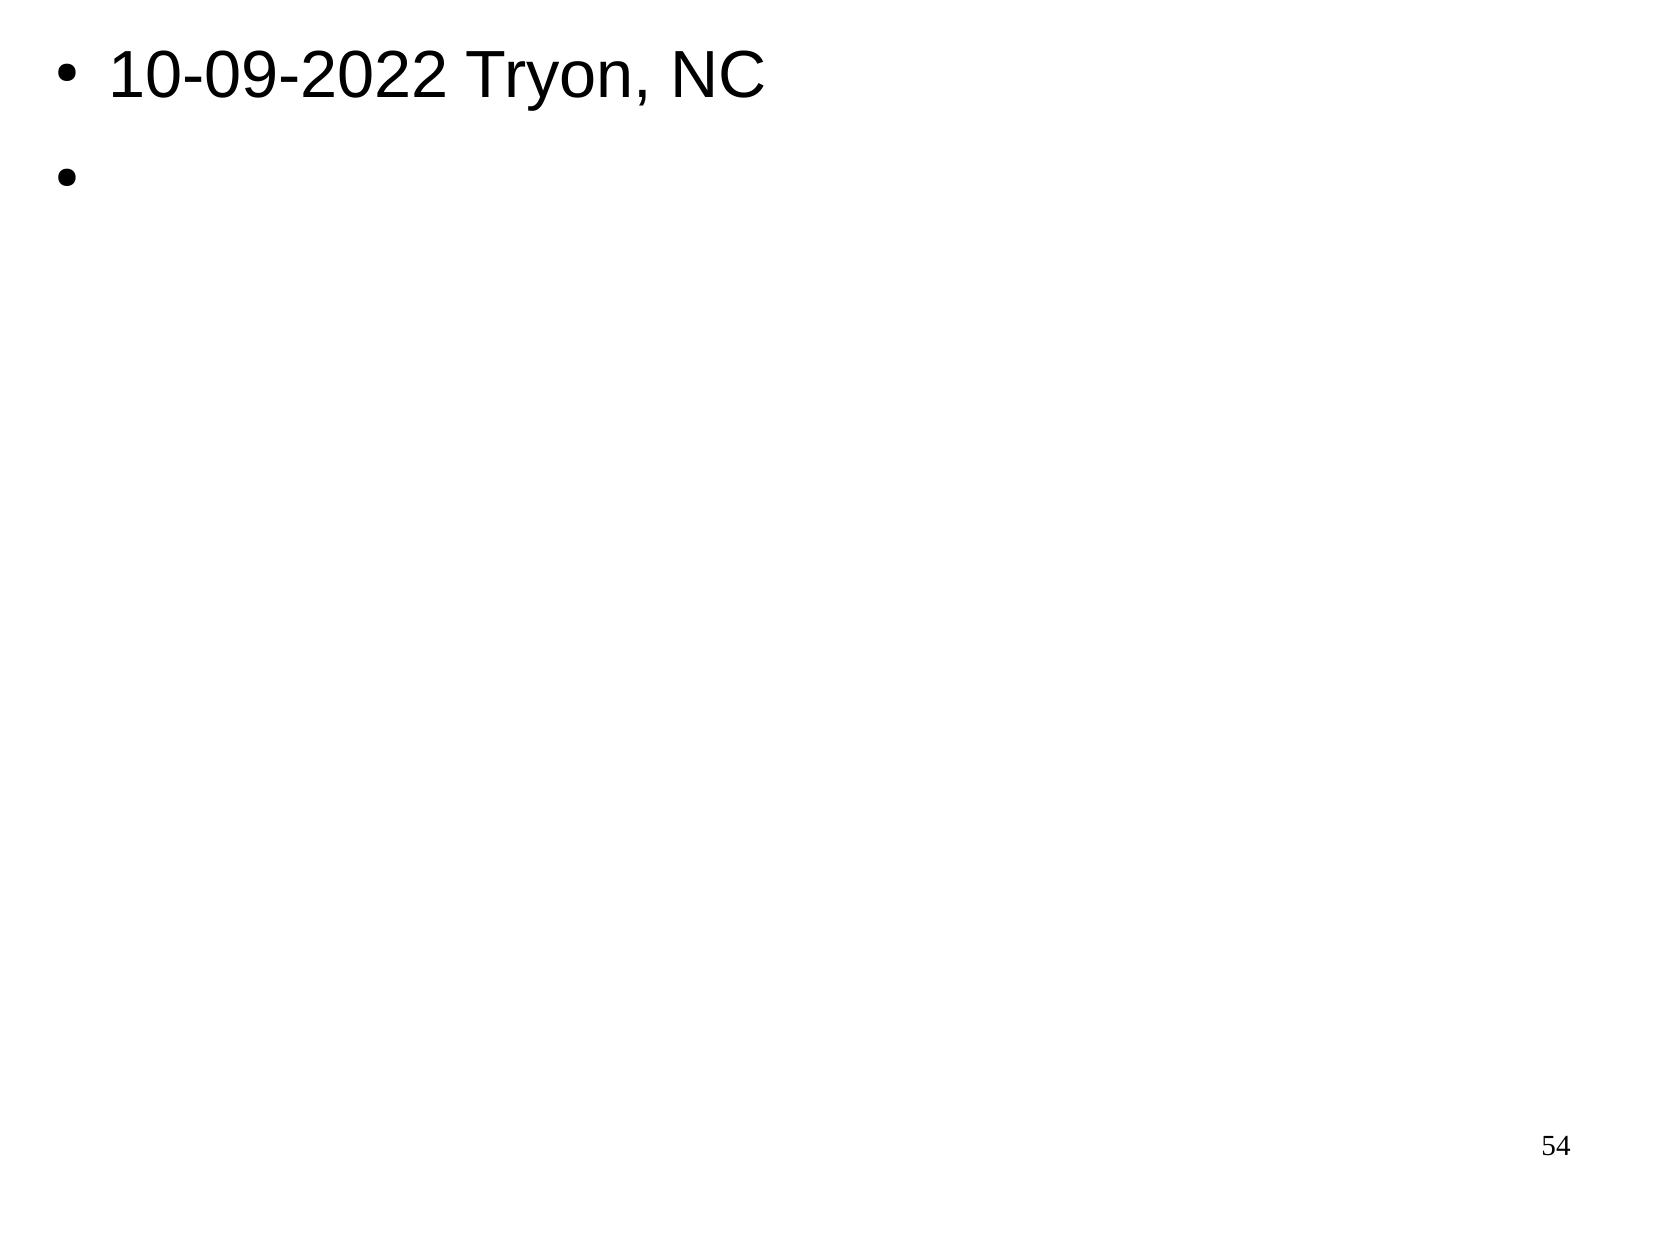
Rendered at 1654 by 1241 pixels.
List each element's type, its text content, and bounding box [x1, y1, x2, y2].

list 10-09-2022 Tryon, NC [37, 37, 1613, 1238]
